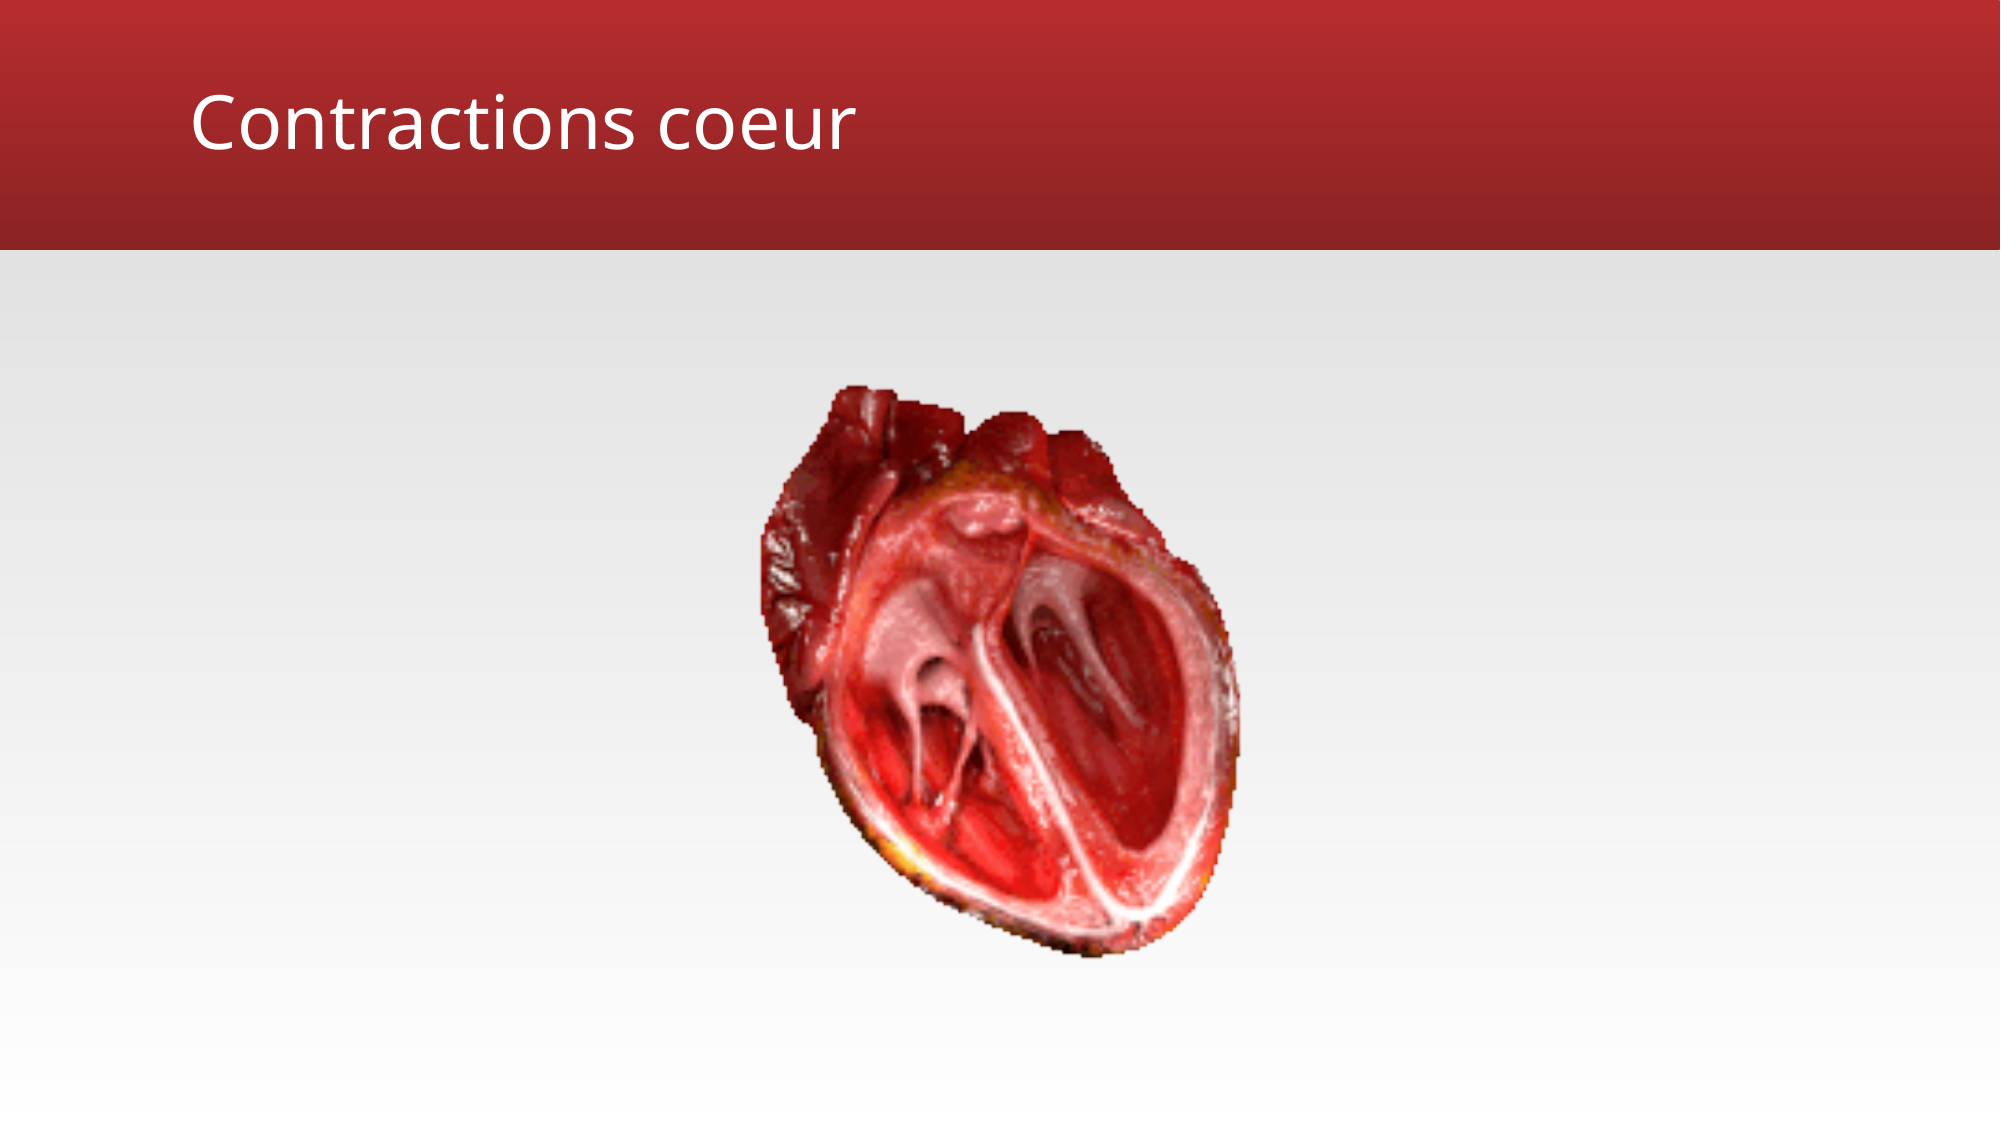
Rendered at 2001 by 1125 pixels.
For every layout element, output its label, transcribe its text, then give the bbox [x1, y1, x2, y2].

picture [527, 338, 1458, 1038]
title Contractions coeur [174, 16, 1825, 234]
